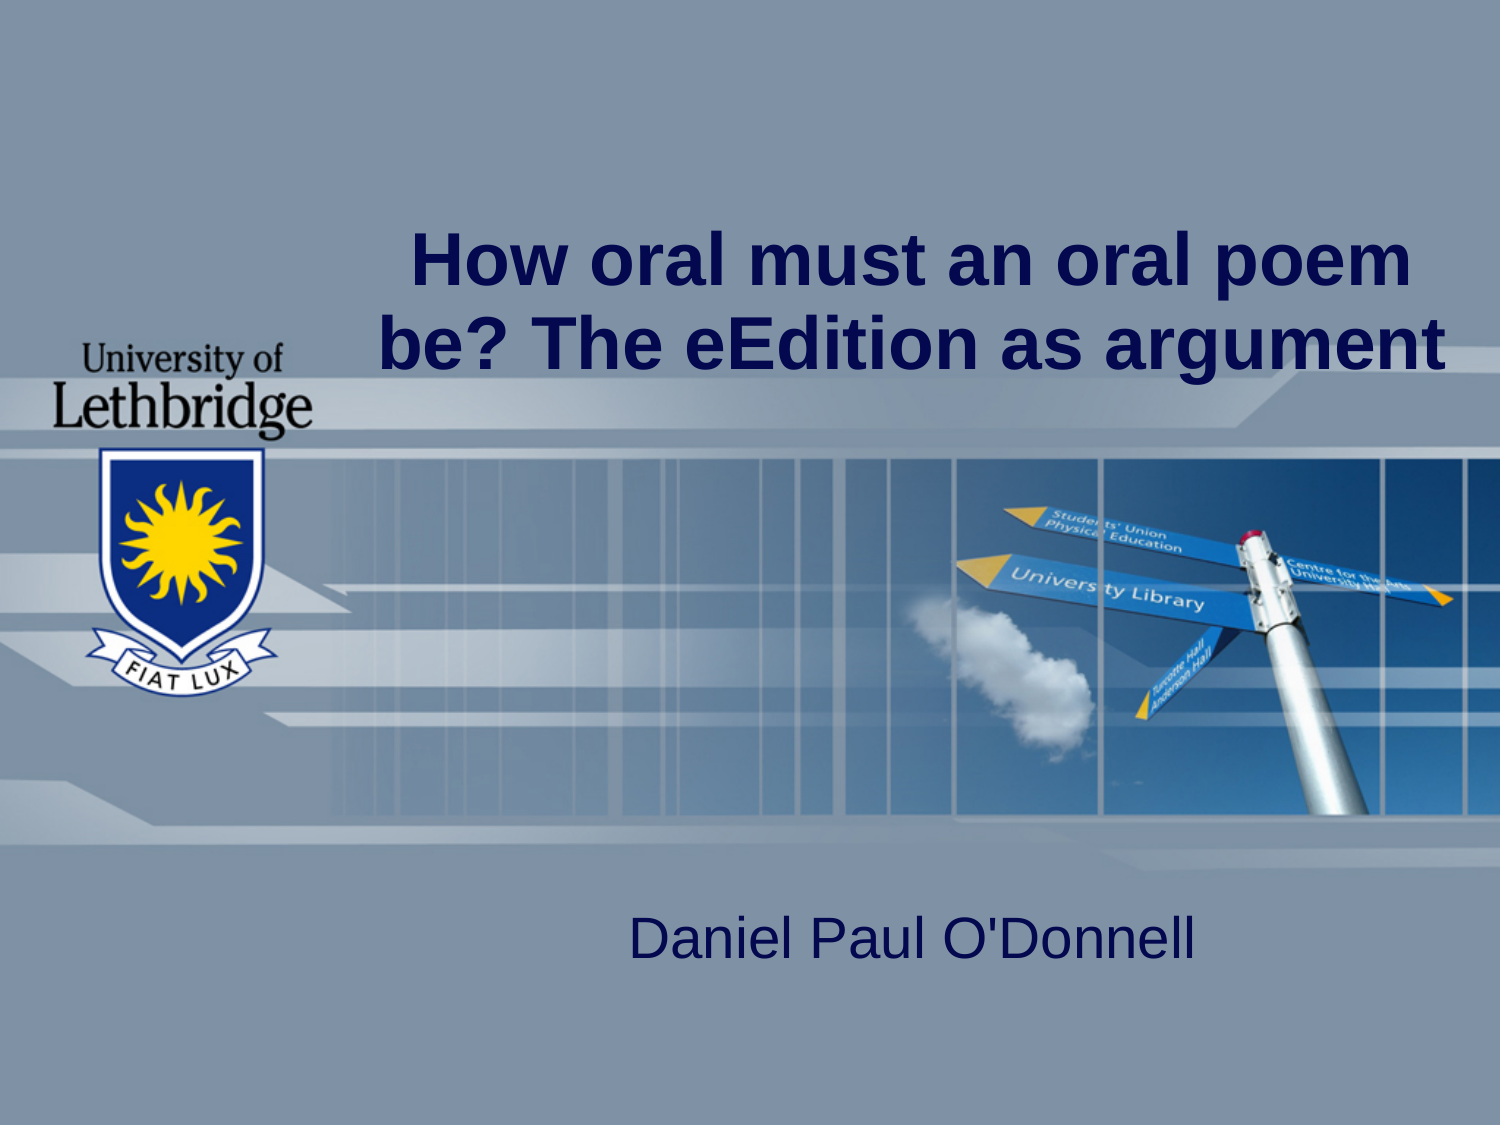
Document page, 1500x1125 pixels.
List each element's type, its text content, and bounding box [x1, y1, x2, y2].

subtitle Daniel Paul O'Donnell [387, 882, 1438, 995]
picture [0, 0, 1500, 1125]
title How oral must an oral poem be? The eEdition as argument [362, 204, 1463, 398]
